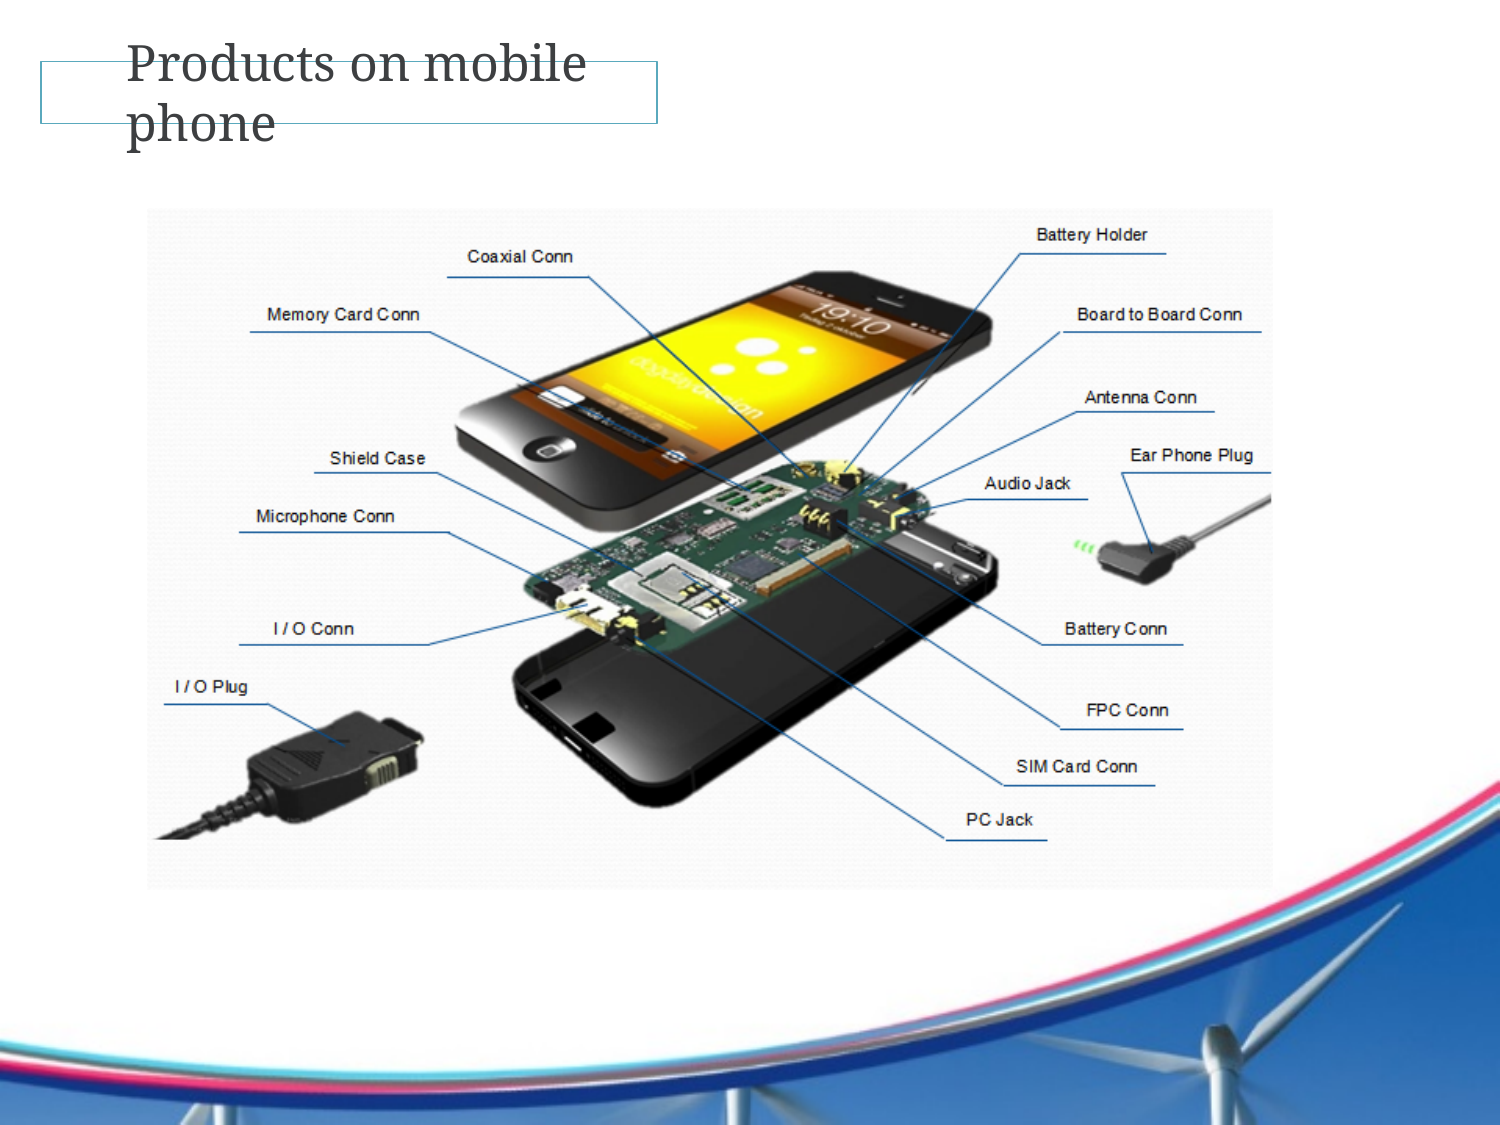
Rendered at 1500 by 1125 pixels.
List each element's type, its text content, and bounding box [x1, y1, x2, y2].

text_box Products on mobile phone [47, 24, 668, 160]
picture [0, 0, 1500, 1125]
